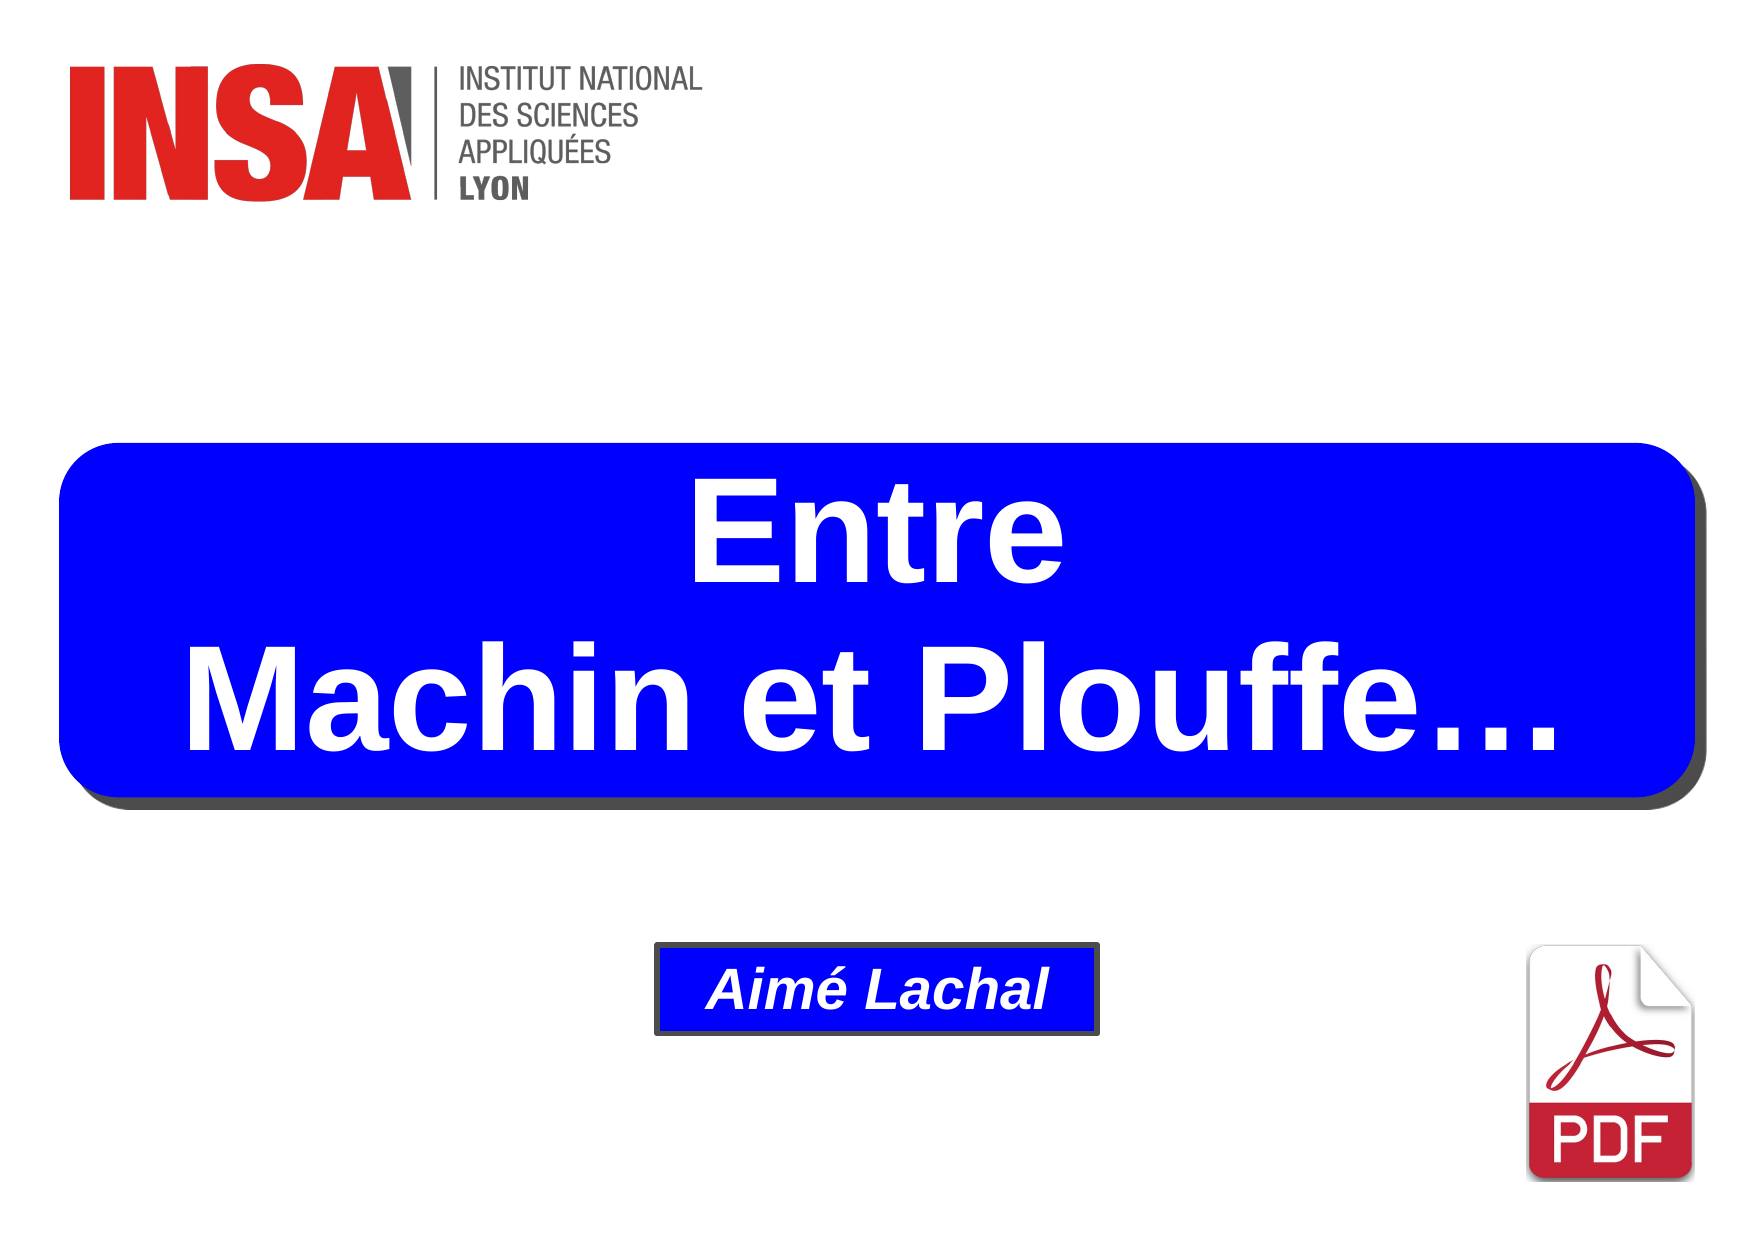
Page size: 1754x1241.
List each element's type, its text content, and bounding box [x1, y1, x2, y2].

title Aimé Lachal [657, 944, 1098, 1034]
text_box Entre Machin et Plouffe… [59, 442, 1695, 798]
picture [1526, 944, 1695, 1182]
picture [59, 58, 713, 207]
